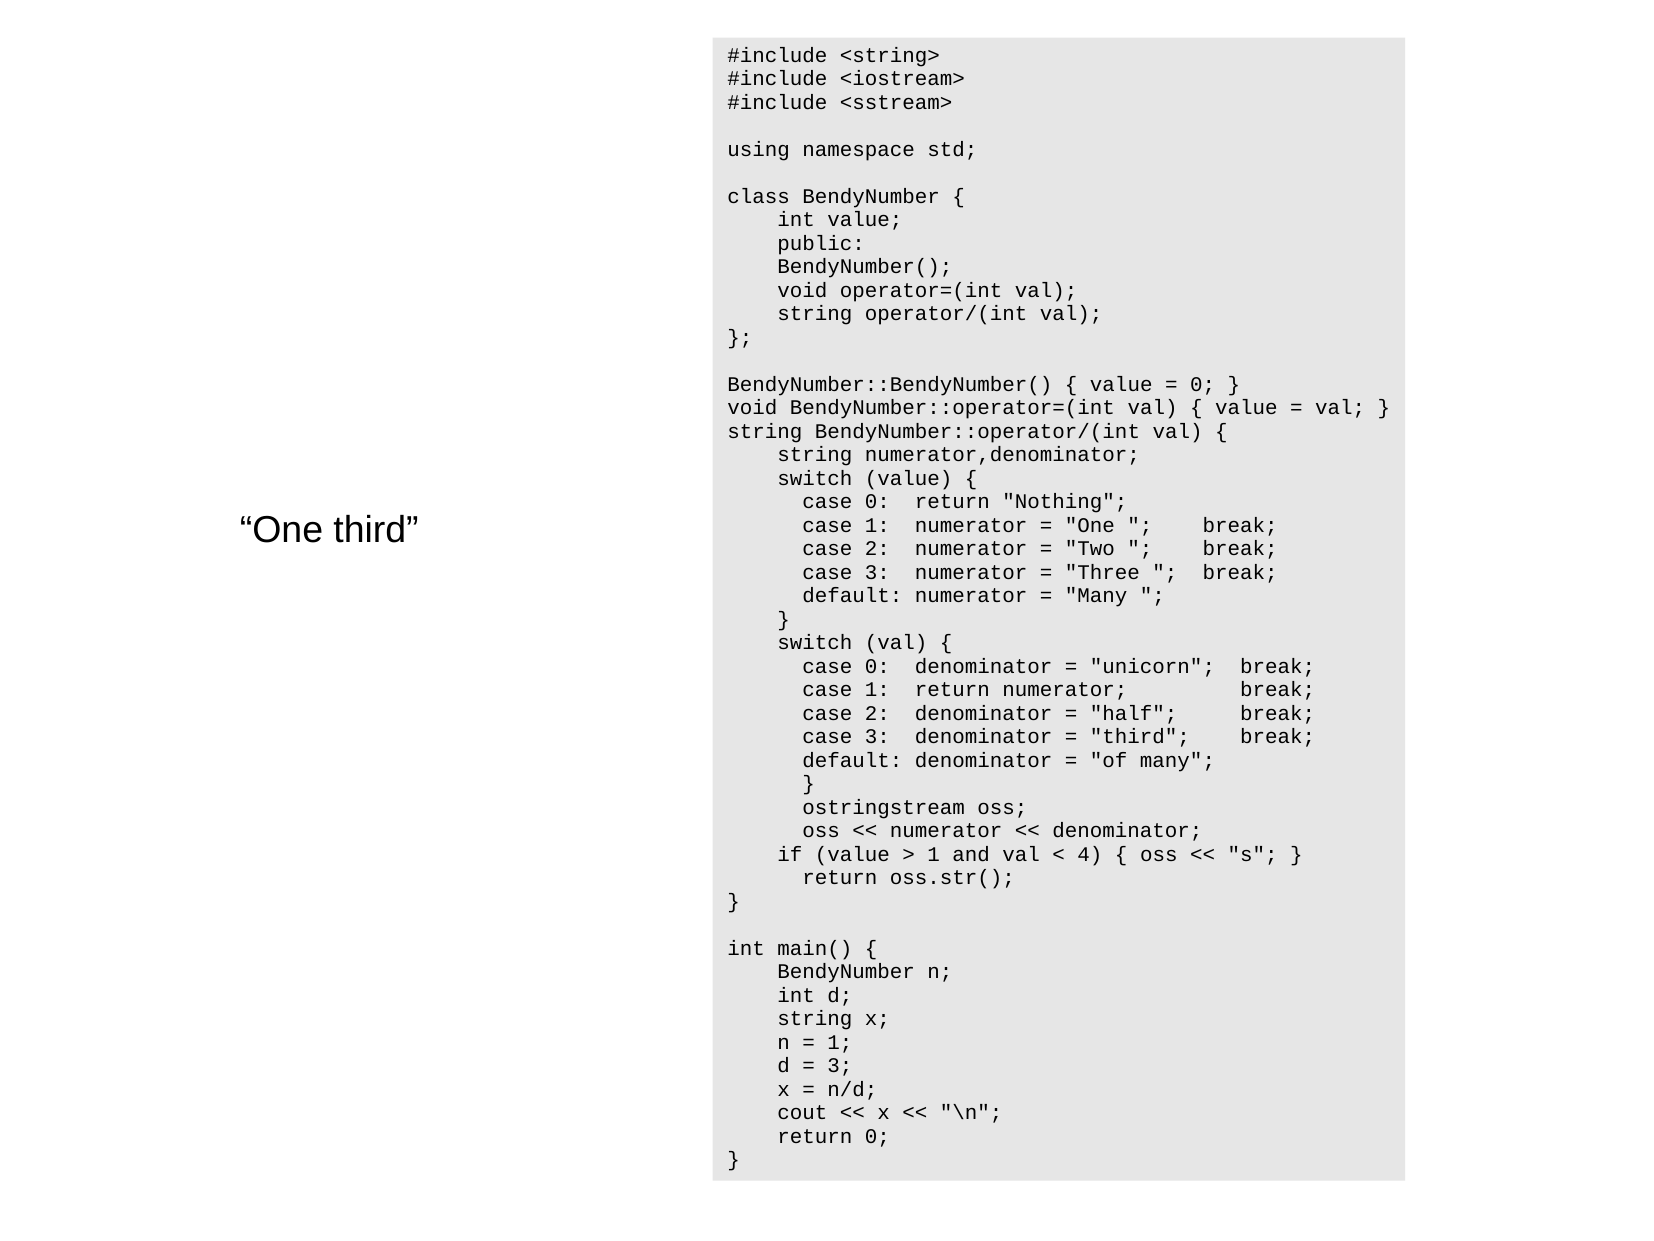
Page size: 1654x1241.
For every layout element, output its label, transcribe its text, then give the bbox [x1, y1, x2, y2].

text_box #include <string> #include <iostream> #include <sstream> using namespace std; class BendyNumber { int value; public: BendyNumber(); void operator=(int val); string operator/(int val); }; BendyNumber::BendyNumber() { value = 0; } void BendyNumber::operator=(int val) { value = val; } string BendyNumber::operator/(int val) { string numerator,denominator; switch (value) { case 0: return "Nothing"; case 1: numerator = "One "; break; case 2: numerator = "Two "; break; case 3: numerator = "Three "; break; default: numerator = "Many "; } switch (val) { case 0: denominator = "unicorn"; break; case 1: return numerator; break; case 2: denominator = "half"; break; case 3: denominator = "third"; break; default: denominator = "of many"; } ostringstream oss; oss << numerator << denominator; if (value > 1 and val < 4) { oss << "s"; } return oss.str(); } int main() { BendyNumber n; int d; string x; n = 1; d = 3; x = n/d; cout << x << "\n"; return 0; } [712, 37, 1406, 1181]
text_box “One third” [225, 501, 434, 559]
